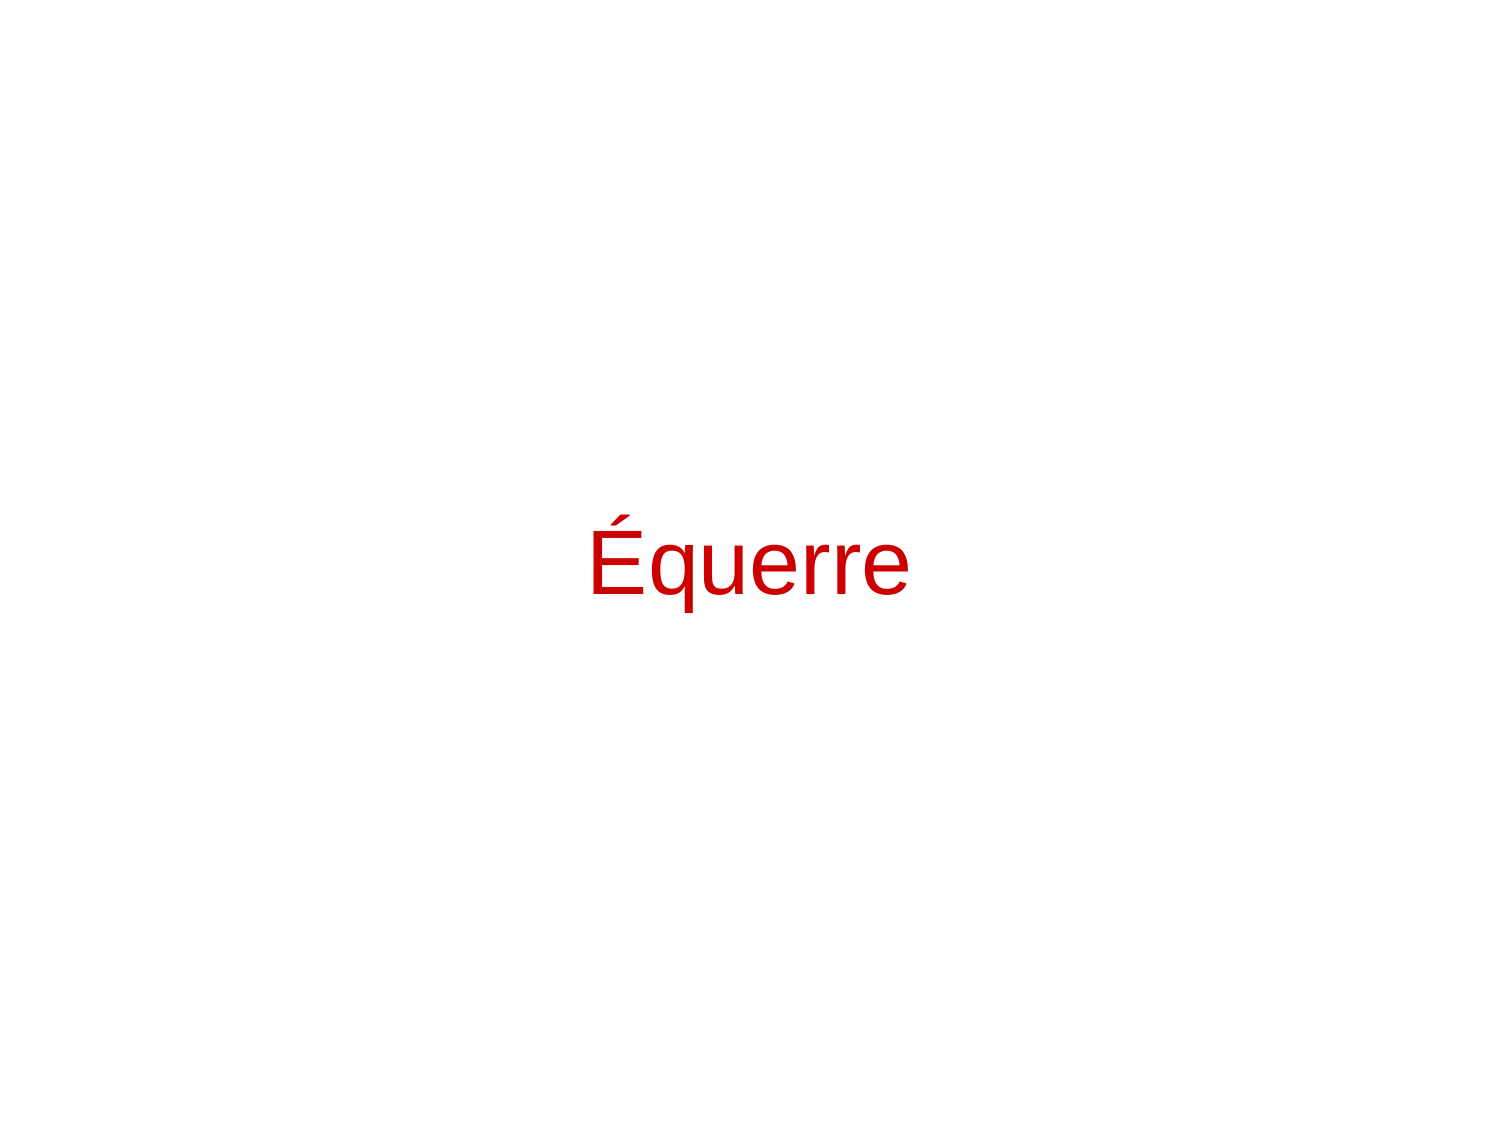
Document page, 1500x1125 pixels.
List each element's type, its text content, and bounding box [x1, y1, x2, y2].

title Équerre [112, 468, 1388, 657]
